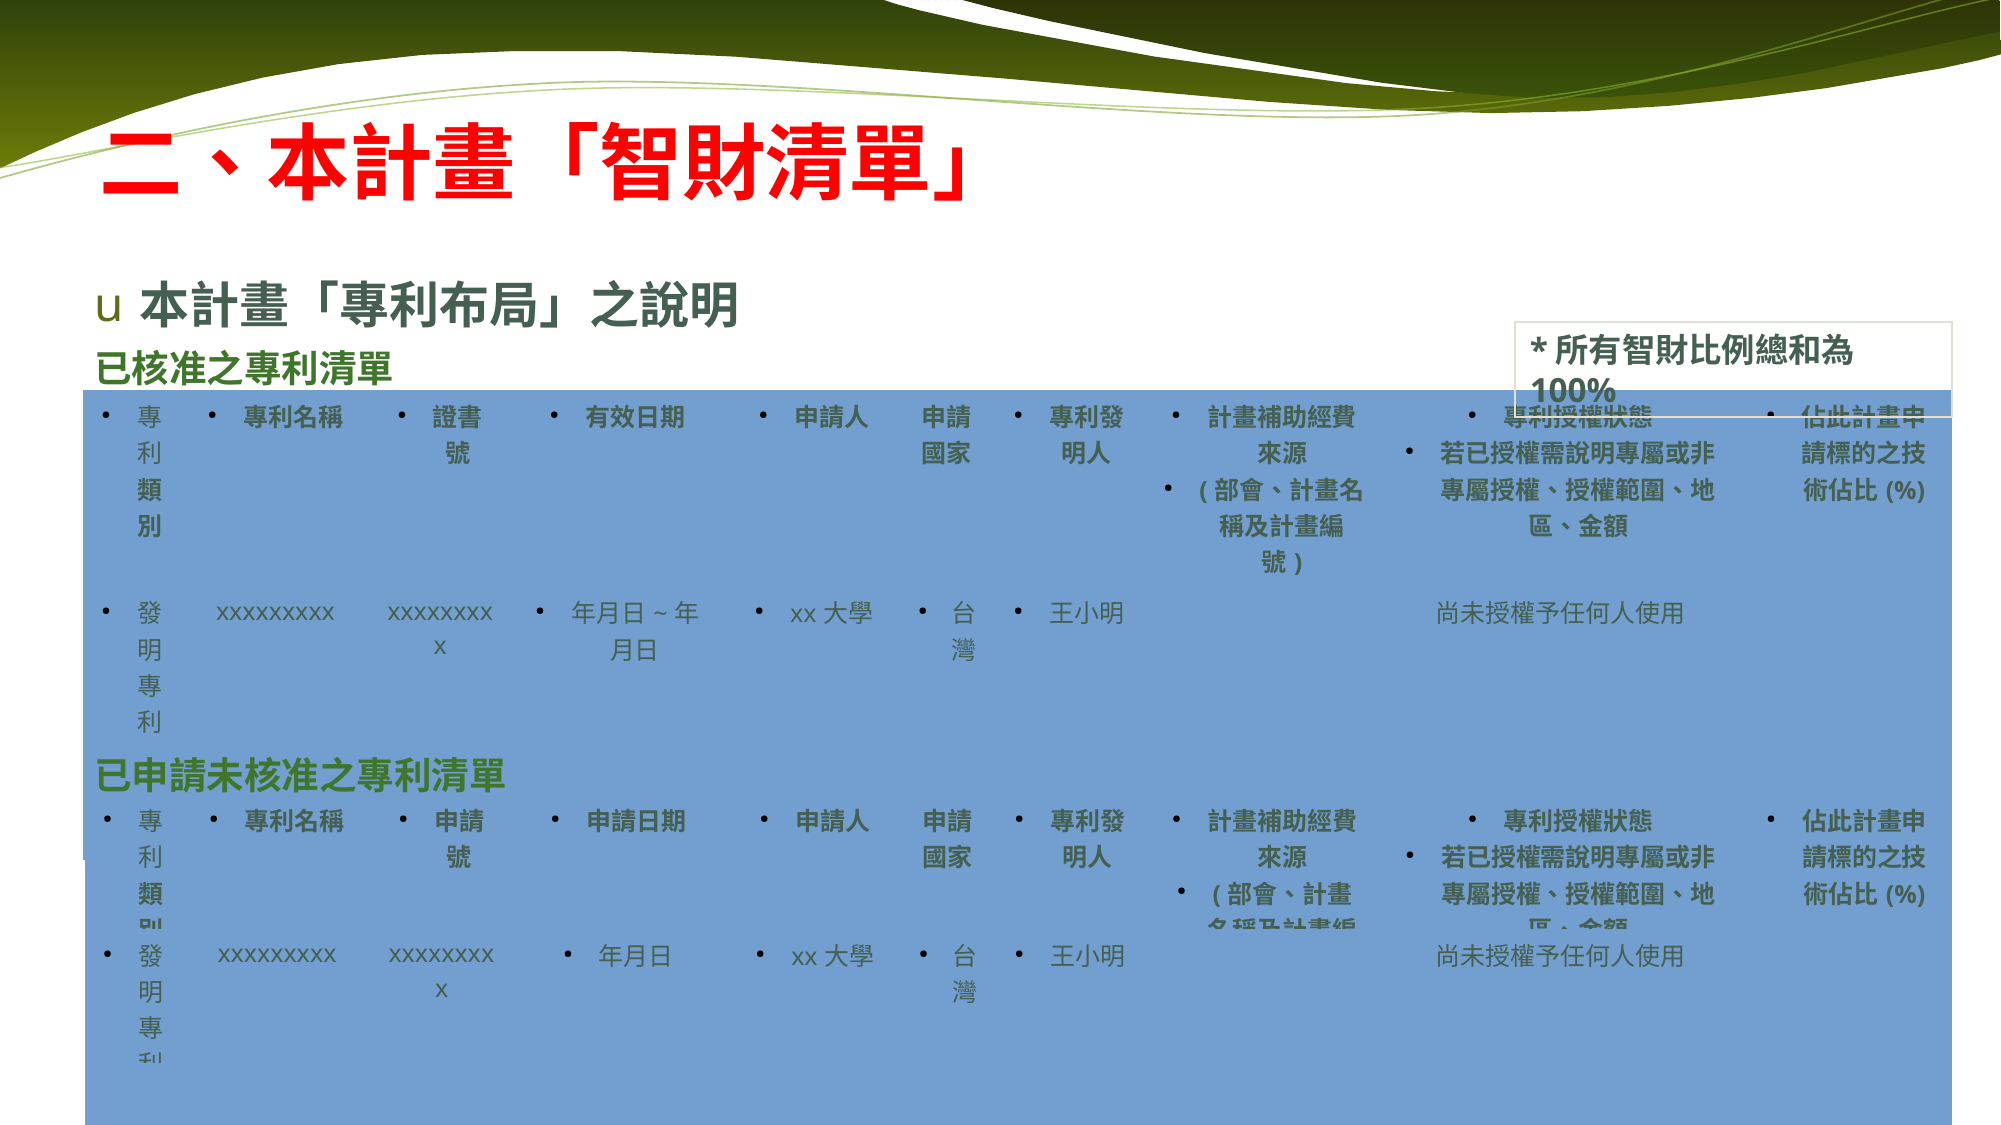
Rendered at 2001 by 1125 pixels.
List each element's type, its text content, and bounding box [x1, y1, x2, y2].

table_header 專利類別 [83, 398, 181, 586]
table_cell [511, 1063, 726, 1123]
table_header 申請號 [372, 805, 511, 929]
table_cell xxxxxxxxx [372, 929, 511, 1063]
table_cell 年月日 [511, 929, 726, 1063]
table_header 專利類別 [85, 805, 182, 929]
table_cell 王小明 [990, 929, 1150, 1063]
table_header 有效日期 [510, 398, 725, 586]
table_cell [1742, 586, 1952, 746]
table_cell 發明專利 [83, 586, 181, 722]
table_header 申請國家 [904, 398, 989, 586]
table_header 申請日期 [511, 805, 726, 929]
table_cell [726, 1063, 904, 1123]
table_header 計畫補助經費來源 (部會、計畫名稱及計畫編號) [1150, 805, 1380, 929]
table_cell xx大學 [725, 586, 904, 722]
text_box *所有智財比例總和為100% [1514, 322, 1952, 417]
table_header 申請國家 [904, 805, 990, 929]
table_cell 王小明 [989, 586, 1149, 722]
table_header 專利授權狀態 若已授權需說明專屬或非專屬授權、授權範圍、地區、金額 [1379, 398, 1742, 586]
table_header 專利發明人 [989, 398, 1149, 586]
table_header 專利授權狀態 若已授權需說明專屬或非專屬授權、授權範圍、地區、金額 [1380, 805, 1742, 929]
table_header 申請人 [725, 398, 904, 586]
table_cell 台灣 [904, 929, 990, 1063]
table_cell [1150, 1063, 1380, 1123]
table_cell 尚未授權予任何人使用 [1380, 929, 1742, 1063]
table_cell xxxxxxxxx [182, 929, 372, 1063]
table_cell 尚未授權予任何人使用 [1379, 586, 1742, 722]
table_header 申請人 [726, 805, 904, 929]
table_header 專利名稱 [182, 805, 372, 929]
table_cell [182, 1063, 372, 1123]
table_cell [1817, 746, 1952, 794]
table_cell xx大學 [726, 929, 904, 1063]
table_cell 台灣 [904, 586, 989, 722]
table_cell [85, 1063, 182, 1123]
table_cell [1742, 929, 1952, 1063]
table_cell [1380, 1063, 1742, 1123]
table_cell 年月日~年月日 [510, 586, 725, 722]
table_cell 發明專利 [85, 929, 182, 1063]
list 本計畫「專利布局」之說明 [79, 235, 1914, 321]
table_cell [904, 1063, 990, 1123]
table_header 專利發明人 [990, 805, 1150, 929]
title 二、本計畫「智財清單」 [99, 85, 1900, 211]
table_header 專利名稱 [181, 398, 371, 586]
table_cell [1150, 929, 1380, 1063]
table_header 證書號 [371, 398, 510, 586]
table_cell xxxxxxxxx [181, 586, 371, 722]
table_header 計畫補助經費來源 (部會、計畫名稱及計畫編號) [1149, 398, 1379, 586]
table_header 佔此計畫申請標的之技術佔比(%) [1742, 794, 1952, 929]
table_cell [990, 1063, 1150, 1123]
table_cell [1742, 1063, 1952, 1123]
table_header 佔此計畫申請標的之技術佔比(%) [1742, 418, 1952, 586]
table_cell xxxxxxxxx [371, 586, 510, 722]
table_cell [1149, 586, 1379, 722]
text_box 已申請未核准之專利清單 [79, 722, 1817, 805]
table_cell [372, 1063, 511, 1123]
text_box 已核准之專利清單 [79, 315, 1817, 398]
